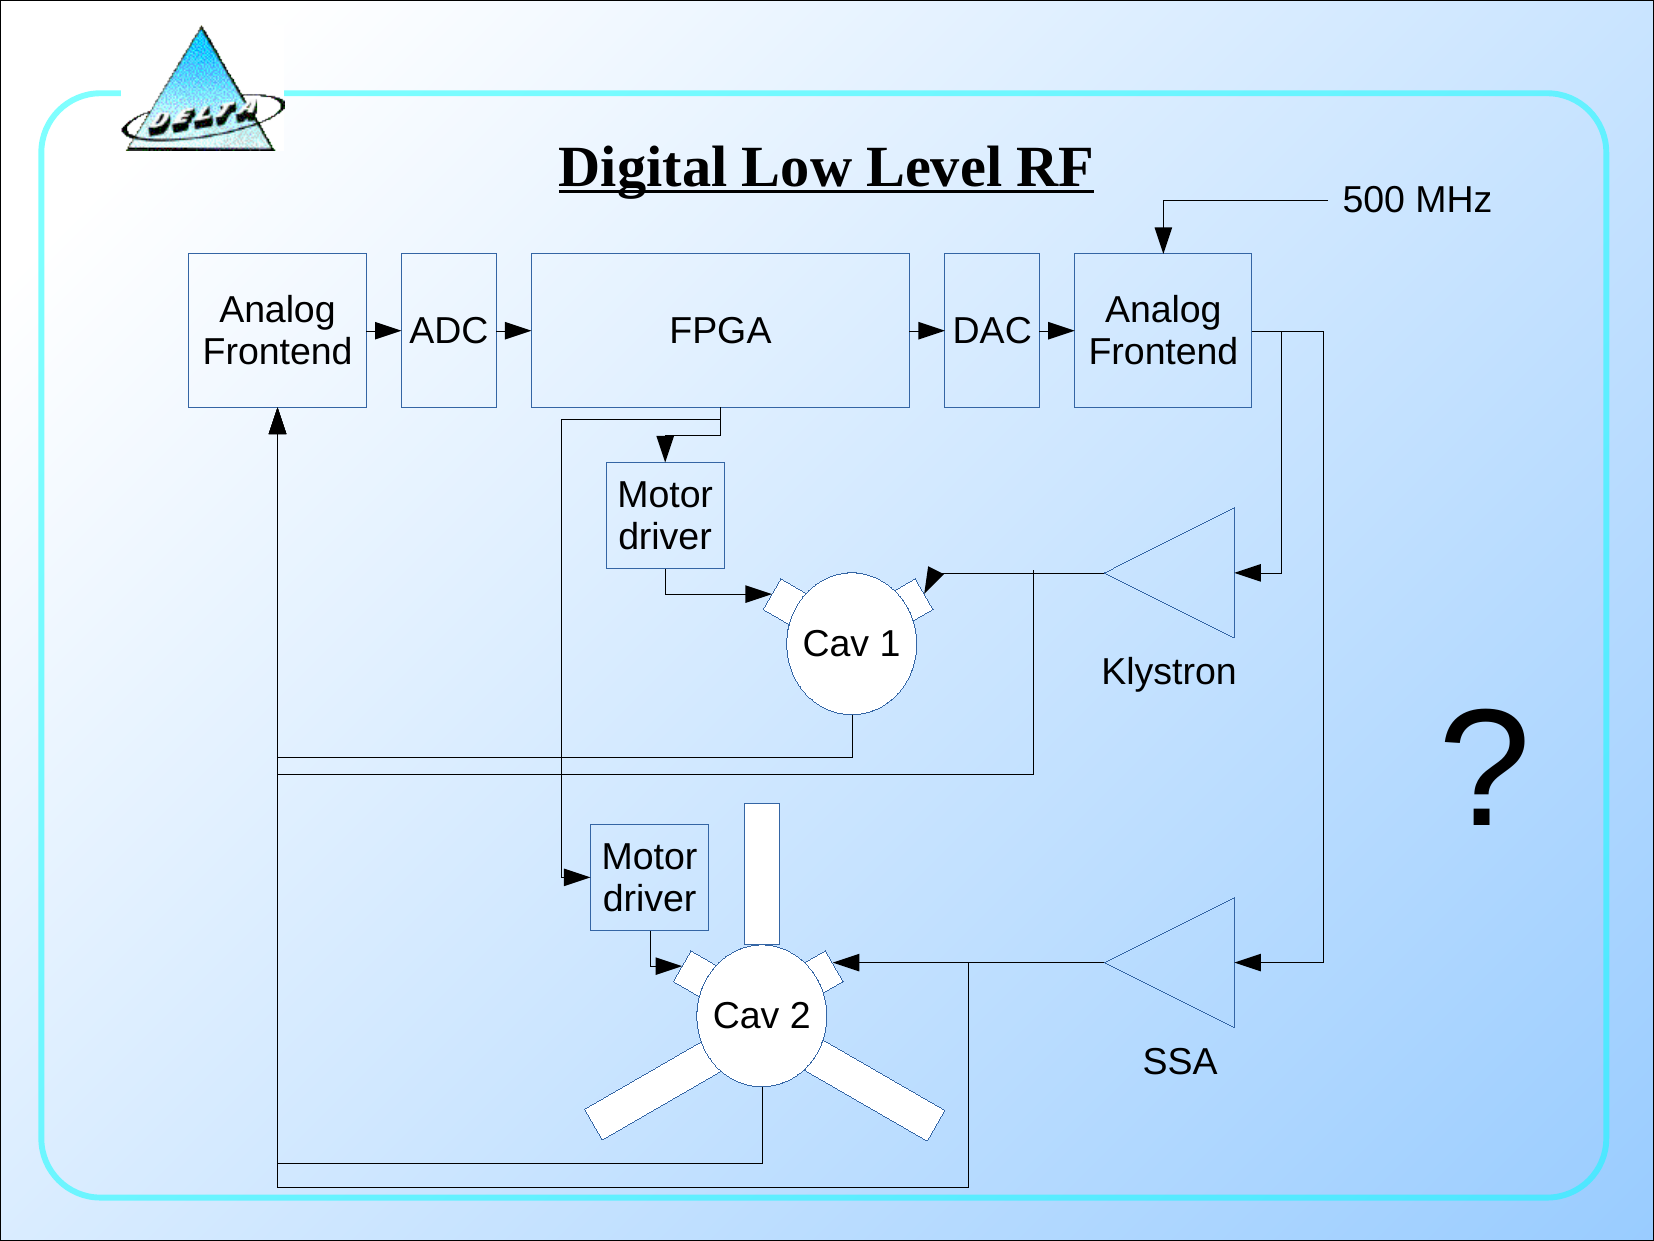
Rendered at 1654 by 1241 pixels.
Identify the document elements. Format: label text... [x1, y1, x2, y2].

text_box Analog Frontend [1074, 253, 1252, 408]
text_box [0, 0, 1654, 1241]
text_box DAC [944, 253, 1040, 408]
text_box Cav 2 [696, 944, 827, 1087]
text_box Cav 1 [786, 572, 917, 715]
text_box Analog Frontend [188, 253, 367, 408]
text_box ? [1423, 667, 1546, 869]
picture [120, 24, 285, 151]
text_box Motor driver [590, 824, 709, 931]
text_box Klystron [1086, 643, 1252, 701]
text_box SSA [1127, 1033, 1233, 1091]
text_box Motor driver [606, 462, 725, 569]
text_box FPGA [531, 253, 910, 408]
text_box ADC [401, 253, 497, 408]
text_box Digital Low Level RF [544, 127, 1110, 207]
text_box 500 MHz [1328, 171, 1508, 229]
